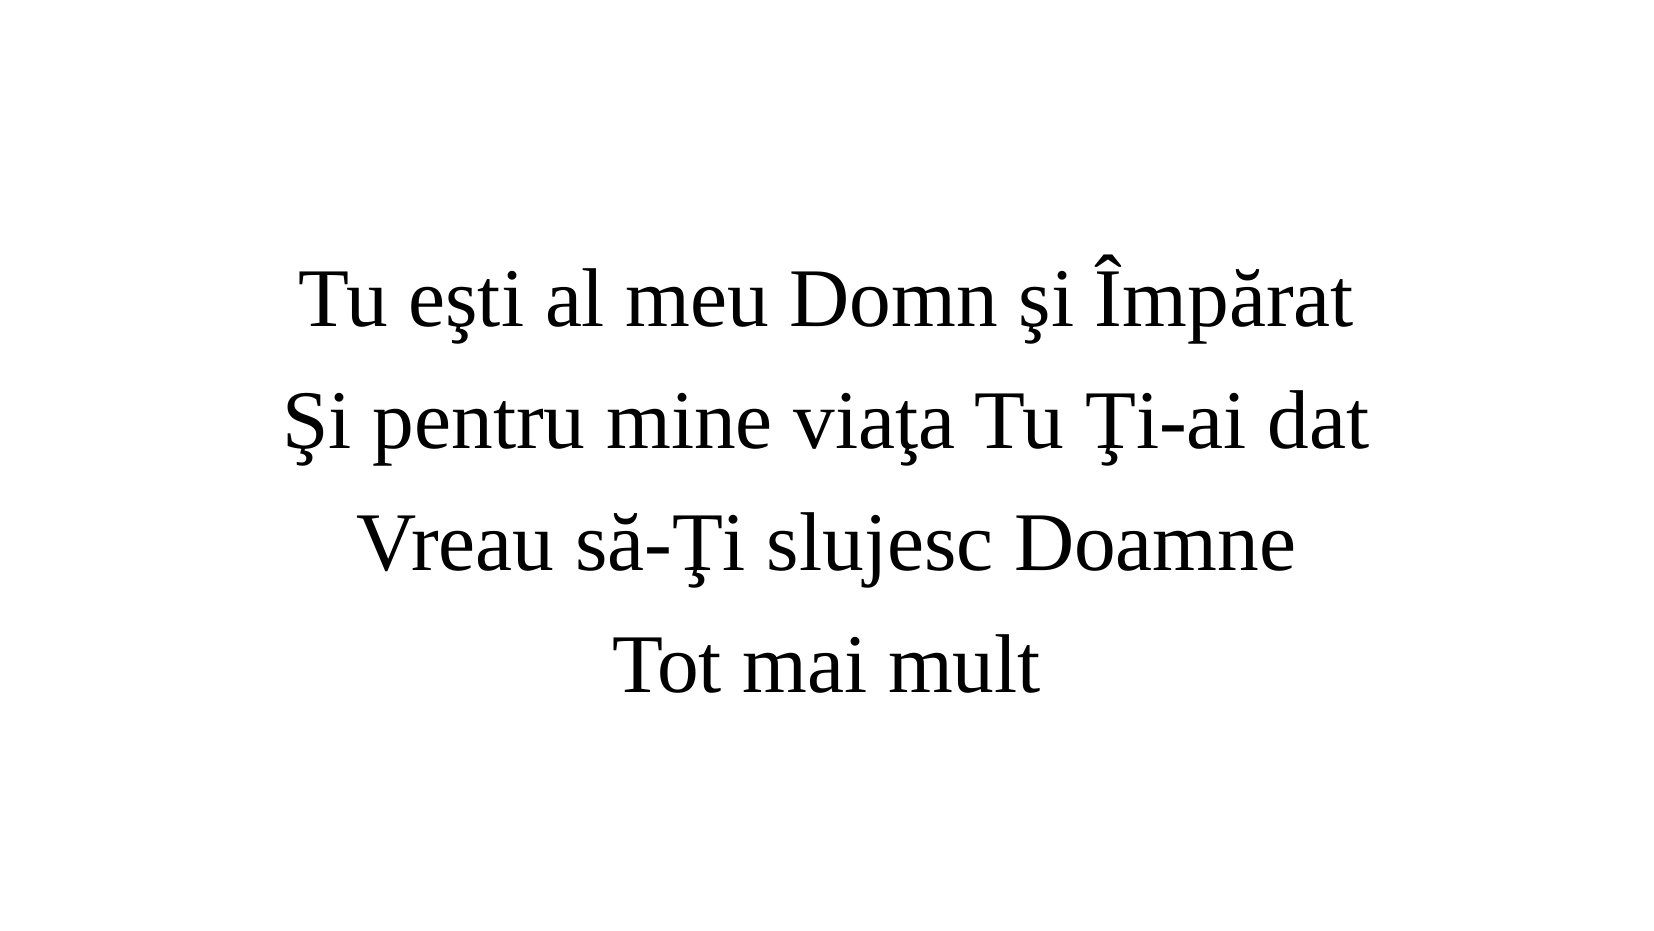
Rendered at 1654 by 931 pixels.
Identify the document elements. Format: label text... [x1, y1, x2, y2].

subtitle Tu eşti al meu Domn şi Împărat Şi pentru mine viaţa Tu Ţi-ai dat Vreau să-Ţi slujesc Doamne Tot mai mult [70, 239, 1583, 713]
